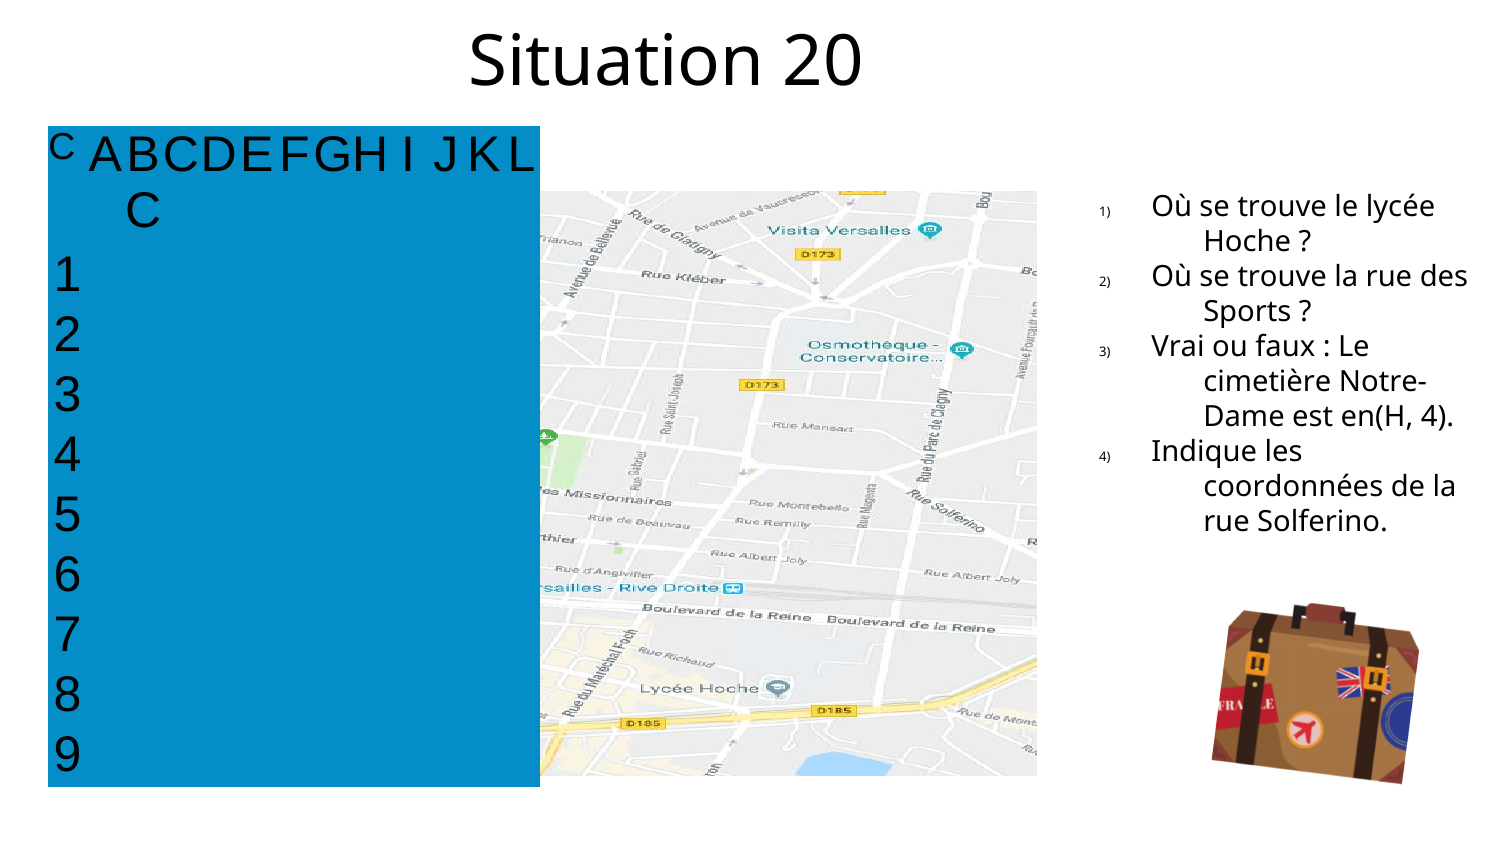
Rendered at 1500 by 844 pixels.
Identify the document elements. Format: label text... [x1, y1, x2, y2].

table_cell [86, 546, 124, 606]
table_cell [275, 727, 313, 787]
table_cell [275, 366, 313, 426]
table_cell [124, 246, 162, 306]
table_cell [124, 667, 162, 727]
table_cell [275, 606, 313, 667]
table_cell [465, 426, 503, 486]
text_box Où se trouve le lycée Hoche ? Où se trouve la rue des Sports ? Vrai ou faux : Le cimetière Notre-Dame est en(H, 4). Indique les coordonnées de la rue Solferino. [1038, 172, 1500, 486]
text_box Situation 20 [453, 0, 1219, 117]
table_cell 9 [48, 727, 86, 787]
table_cell [351, 366, 389, 426]
table_header I [389, 126, 427, 246]
table_cell [200, 426, 238, 486]
table_cell [389, 246, 427, 306]
table_cell [200, 366, 238, 426]
table_cell [275, 246, 313, 306]
table_cell [162, 546, 200, 606]
table_cell 4 [48, 426, 86, 486]
table_cell [313, 606, 351, 667]
table_cell [503, 727, 540, 787]
table_cell [124, 426, 162, 486]
table_cell [124, 366, 162, 426]
table_cell [86, 606, 124, 667]
table_cell [275, 426, 313, 486]
table_header C [48, 126, 86, 246]
table_cell [465, 366, 503, 426]
table_cell [427, 727, 465, 787]
table_cell [313, 486, 351, 546]
table_cell [86, 667, 124, 727]
table_cell [351, 727, 389, 787]
table_cell [389, 306, 427, 366]
table_cell [465, 306, 503, 366]
table_cell [238, 306, 275, 366]
table_cell [200, 486, 238, 546]
table_cell [465, 727, 503, 787]
table_cell 1 [48, 246, 86, 306]
table_cell [351, 426, 389, 486]
table_cell [86, 306, 124, 366]
table_cell [86, 486, 124, 546]
table_cell 2 [48, 306, 86, 366]
table_cell [275, 306, 313, 366]
table_cell [238, 426, 275, 486]
table_cell [465, 546, 503, 606]
table_cell [351, 486, 389, 546]
table_cell [200, 606, 238, 667]
table_cell 3 [48, 366, 86, 426]
picture [541, 191, 1037, 777]
table_header F [275, 126, 313, 246]
table_cell [162, 246, 200, 306]
table_cell [351, 606, 389, 667]
picture [1172, 556, 1445, 815]
table_cell [465, 246, 503, 306]
table_cell [503, 606, 540, 667]
table_cell [313, 546, 351, 606]
table_cell [389, 727, 427, 787]
table_header A [86, 126, 124, 246]
table_cell [313, 667, 351, 727]
table_cell [465, 606, 503, 667]
table_cell [503, 667, 540, 727]
table_cell [200, 306, 238, 366]
table_cell [351, 246, 389, 306]
table_cell [389, 606, 427, 667]
table_cell [313, 306, 351, 366]
table_cell [351, 546, 389, 606]
table_cell [389, 667, 427, 727]
table_cell [124, 606, 162, 667]
table_cell [351, 667, 389, 727]
table_cell [162, 306, 200, 366]
table_cell [427, 246, 465, 306]
table_cell [427, 606, 465, 667]
table_cell [86, 426, 124, 486]
table_cell [389, 546, 427, 606]
table_cell 7 [48, 606, 86, 667]
table_cell [162, 426, 200, 486]
table_cell [503, 306, 540, 366]
table_cell [427, 546, 465, 606]
table_header G [313, 126, 351, 246]
table_cell [200, 667, 238, 727]
table_cell [389, 426, 427, 486]
table_header J [427, 126, 465, 246]
table_cell [124, 306, 162, 366]
table_cell [465, 667, 503, 727]
table_cell [503, 546, 540, 606]
table_cell [238, 606, 275, 667]
table_header E [238, 126, 275, 246]
table_header D [200, 126, 238, 246]
table_cell [86, 246, 124, 306]
table_cell [162, 366, 200, 426]
table_cell [124, 486, 162, 546]
table_cell [275, 546, 313, 606]
table_cell [351, 306, 389, 366]
table_cell [162, 667, 200, 727]
table_cell [200, 727, 238, 787]
table_cell [200, 246, 238, 306]
table_cell [275, 667, 313, 727]
table_cell [238, 546, 275, 606]
table_cell [465, 486, 503, 546]
table_header BC [124, 126, 162, 246]
table_header C [162, 126, 200, 246]
table_cell [162, 606, 200, 667]
table_cell [238, 727, 275, 787]
table_cell [238, 366, 275, 426]
table_header L [503, 126, 540, 246]
table_cell [238, 486, 275, 546]
table_cell [313, 246, 351, 306]
table_cell [503, 366, 540, 426]
table_cell [124, 727, 162, 787]
table_cell [86, 727, 124, 787]
table_cell [503, 246, 540, 306]
table_cell [427, 426, 465, 486]
table_cell [313, 426, 351, 486]
table_header K [465, 126, 503, 246]
table_cell [124, 546, 162, 606]
table_cell [389, 366, 427, 426]
table_cell [275, 486, 313, 546]
table_cell [427, 667, 465, 727]
table_cell [313, 727, 351, 787]
table_cell [503, 486, 540, 546]
table_cell [238, 246, 275, 306]
table_cell [427, 306, 465, 366]
table_cell [313, 366, 351, 426]
table_cell [162, 486, 200, 546]
table_cell 6 [48, 546, 86, 606]
table_cell 8 [48, 667, 86, 727]
table_header H [351, 126, 389, 246]
table_cell [503, 426, 540, 486]
table_cell [427, 486, 465, 546]
table_cell [238, 667, 275, 727]
table_cell [427, 366, 465, 426]
table_cell [162, 727, 200, 787]
table_cell [86, 366, 124, 426]
table_cell [389, 486, 427, 546]
table_cell [200, 546, 238, 606]
table_cell 5 [48, 486, 86, 546]
